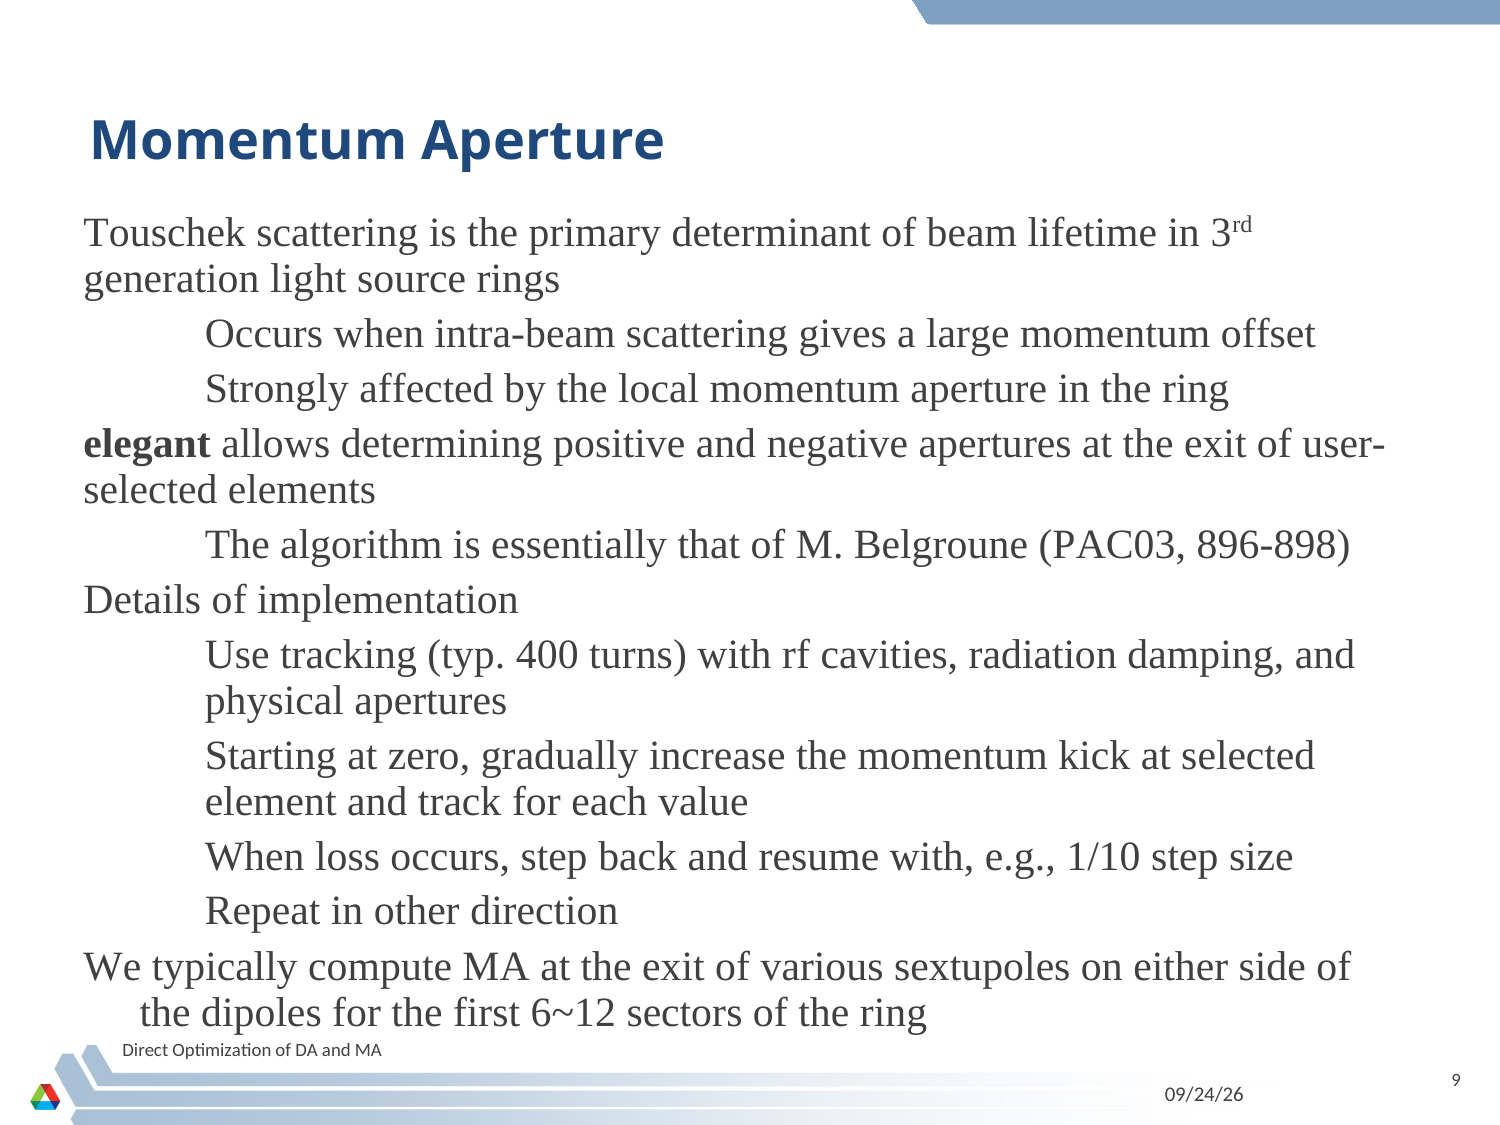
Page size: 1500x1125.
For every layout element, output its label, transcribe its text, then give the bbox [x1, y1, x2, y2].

picture [125, 1046, 131, 1055]
list Touschek scattering is the primary determinant of beam lifetime in 3rd generation light source rings Occurs when intra-beam scattering gives a large momentum offset Strongly affected by the local momentum aperture in the ring elegant allows determining positive and negative apertures at the exit of user-selected elements The algorithm is essentially that of M. Belgroune (PAC03, 896-898) Details of implementation Use tracking (typ. 400 turns) with rf cavities, radiation damping, and physical apertures Starting at zero, gradually increase the momentum kick at selected element and track for each value When loss occurs, step back and resume with, e.g., 1/10 step size Repeat in other direction We typically compute MA at the exit of various sextupoles on either side of the dipoles for the first 6~12 sectors of the ring [68, 201, 1419, 1046]
picture [298, 1046, 304, 1055]
picture [174, 1046, 182, 1055]
title Momentum Aperture [75, 37, 1426, 241]
picture [0, 1037, 1500, 1125]
picture [0, 0, 1500, 26]
